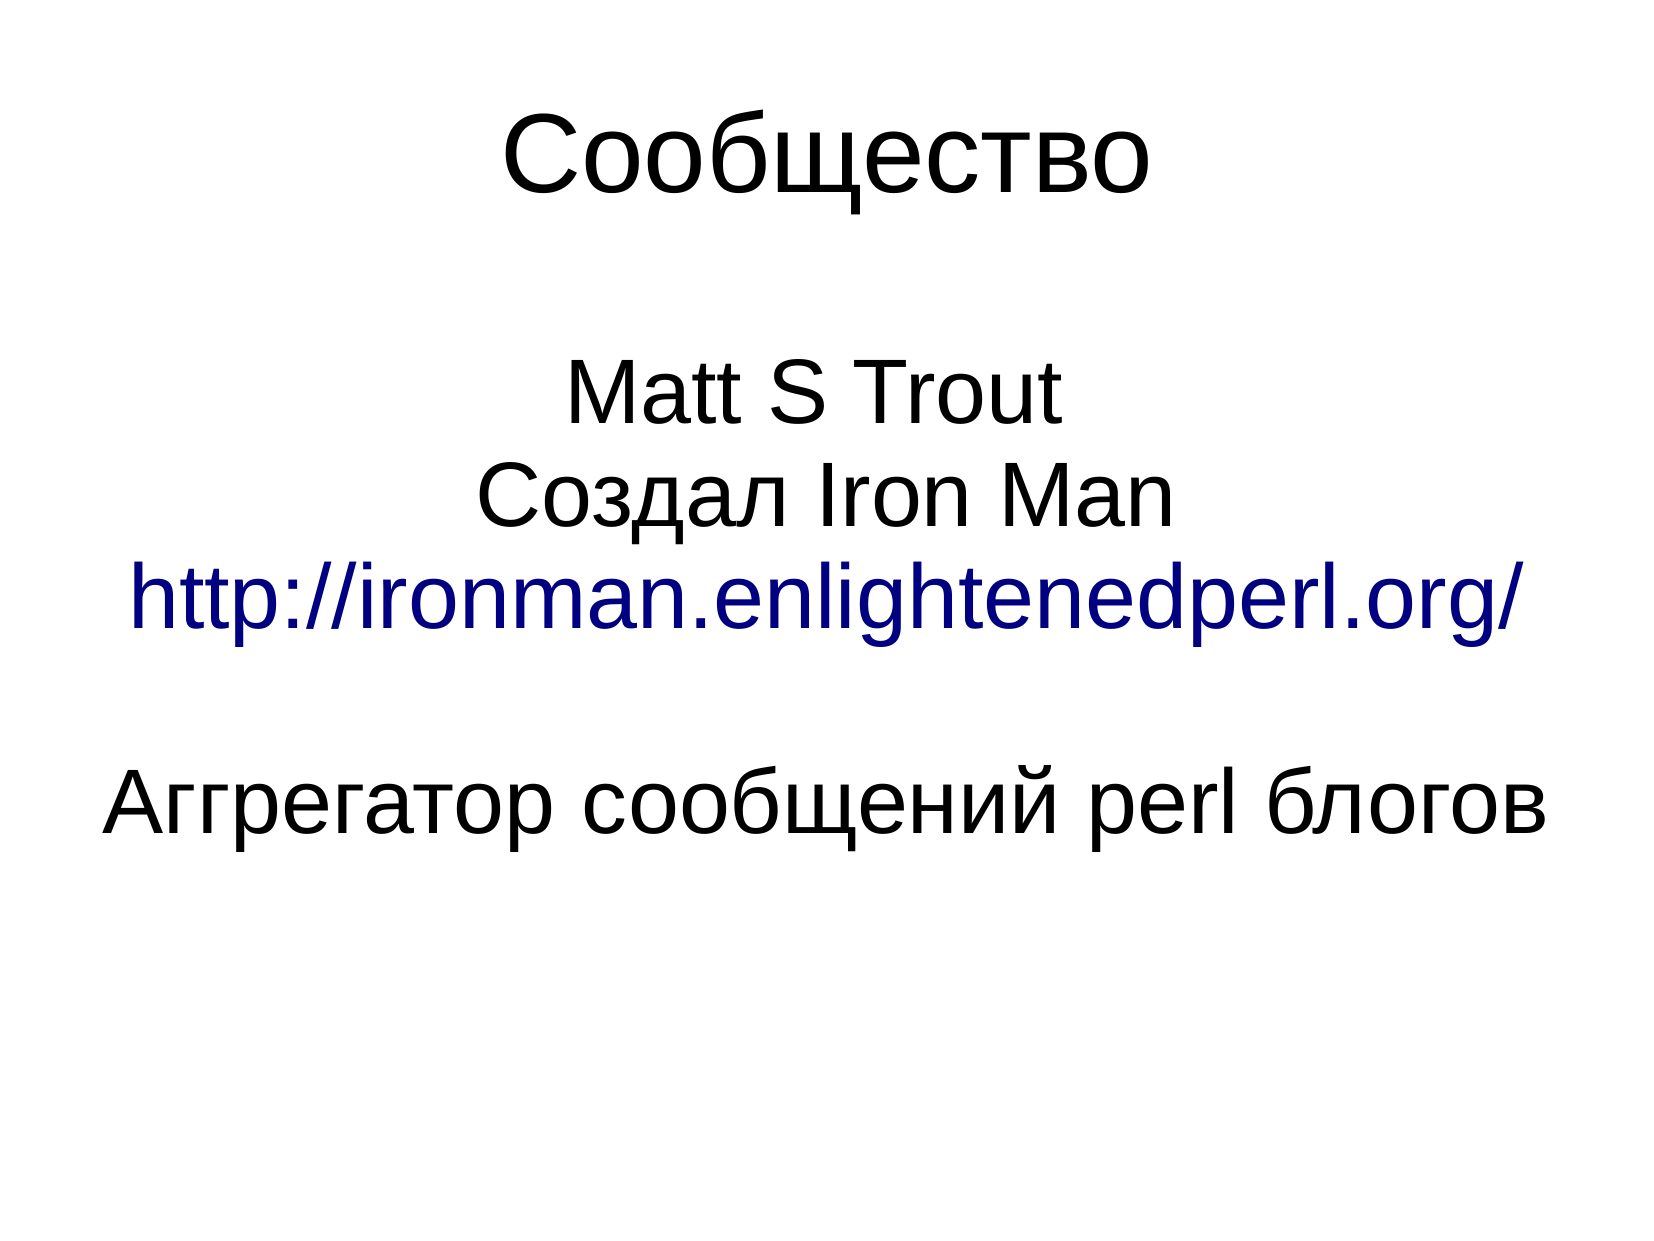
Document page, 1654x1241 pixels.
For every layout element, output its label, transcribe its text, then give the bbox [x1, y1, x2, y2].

subtitle Matt S Trout Создал Iron Man http://ironman.enlightenedperl.org/ Аггрегатор сообщений perl блогов [82, 297, 1571, 1102]
title Сообщество [82, 56, 1571, 250]
